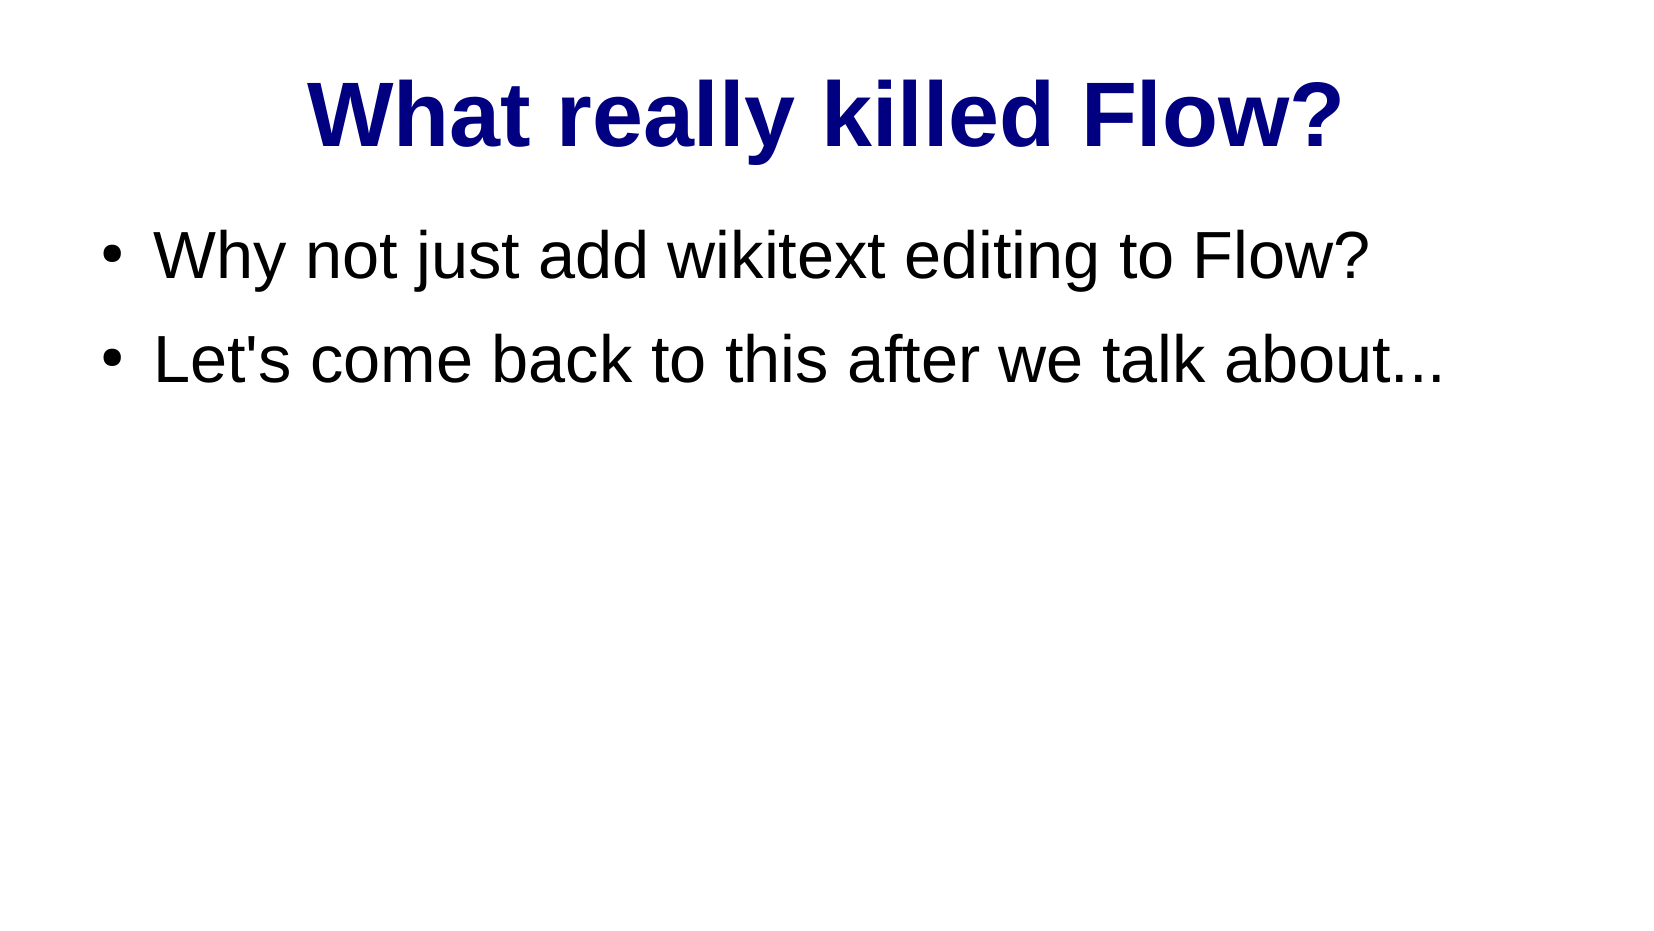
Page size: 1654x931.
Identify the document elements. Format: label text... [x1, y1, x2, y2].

title What really killed Flow? [82, 37, 1571, 193]
list Why not just add wikitext editing to Flow? Let's come back to this after we talk about... [82, 217, 1571, 758]
